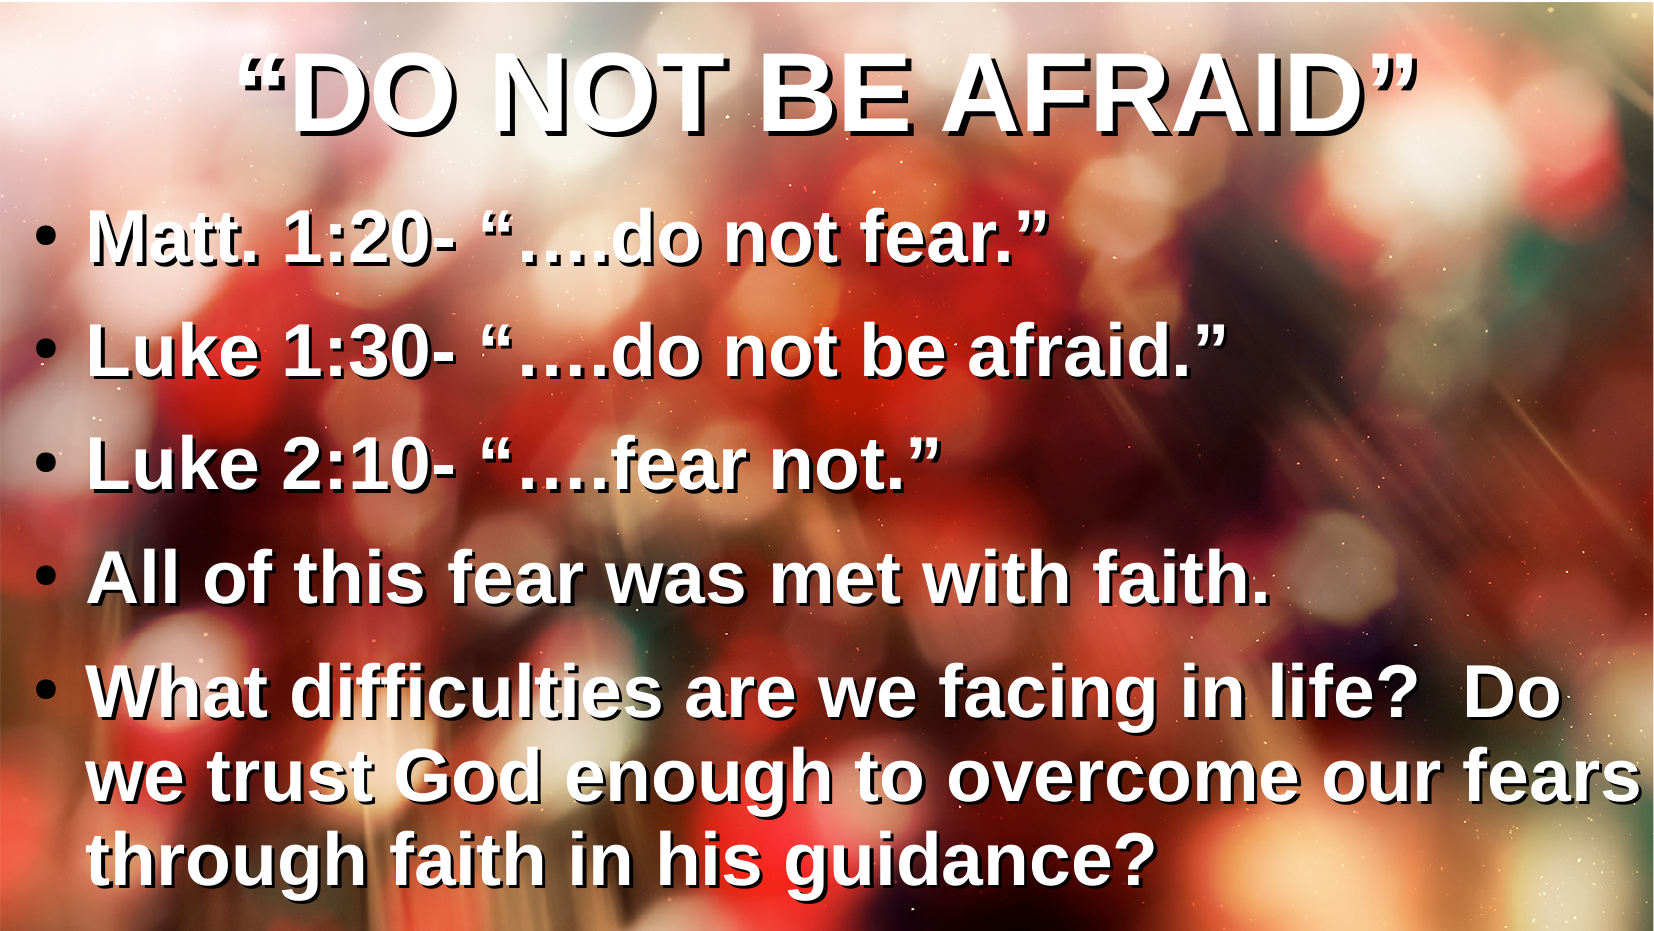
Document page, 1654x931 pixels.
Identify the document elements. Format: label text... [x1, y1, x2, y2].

title “DO NOT BE AFRAID” [82, 15, 1571, 171]
picture [0, 2, 1654, 931]
list Matt. 1:20- “….do not fear.” Luke 1:30- “….do not be afraid.” Luke 2:10- “….fear not.” All of this fear was met with faith. What difficulties are we facing in life? Do we trust God enough to overcome our fears through faith in his guidance? [15, 195, 1651, 916]
